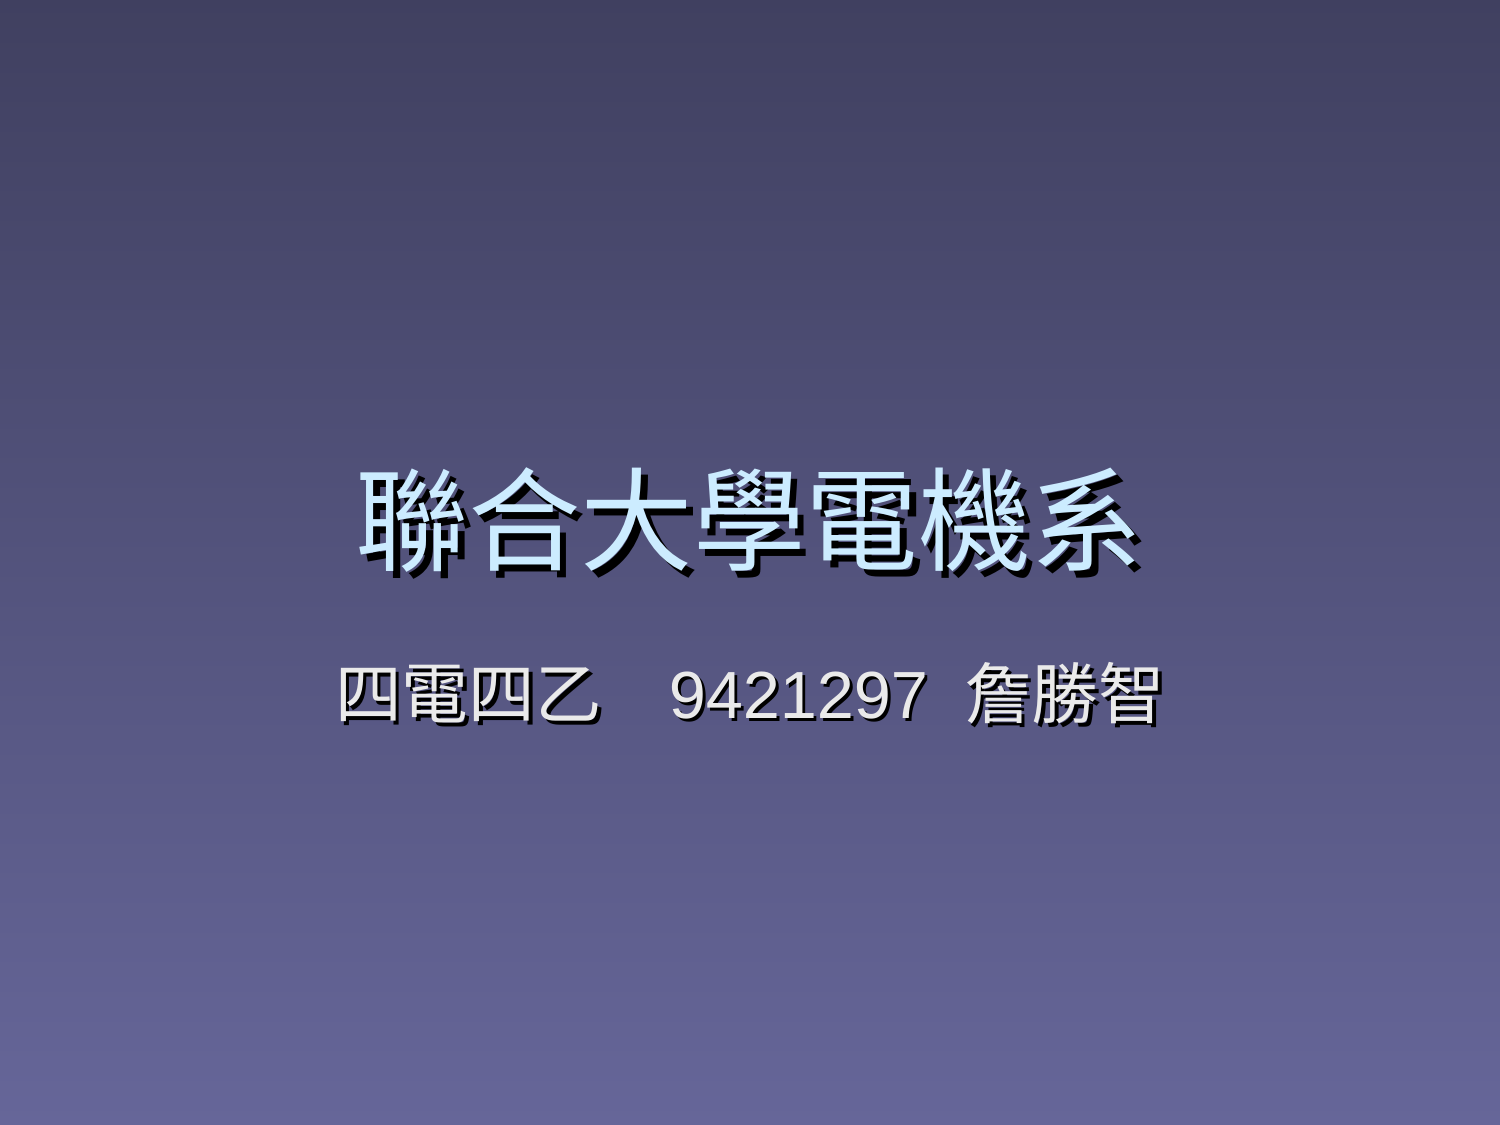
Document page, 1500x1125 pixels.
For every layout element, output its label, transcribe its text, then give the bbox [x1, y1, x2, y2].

subtitle 四電四乙 9421297 詹勝智 [225, 637, 1276, 925]
title 聯合大學電機系 [74, 315, 1425, 601]
